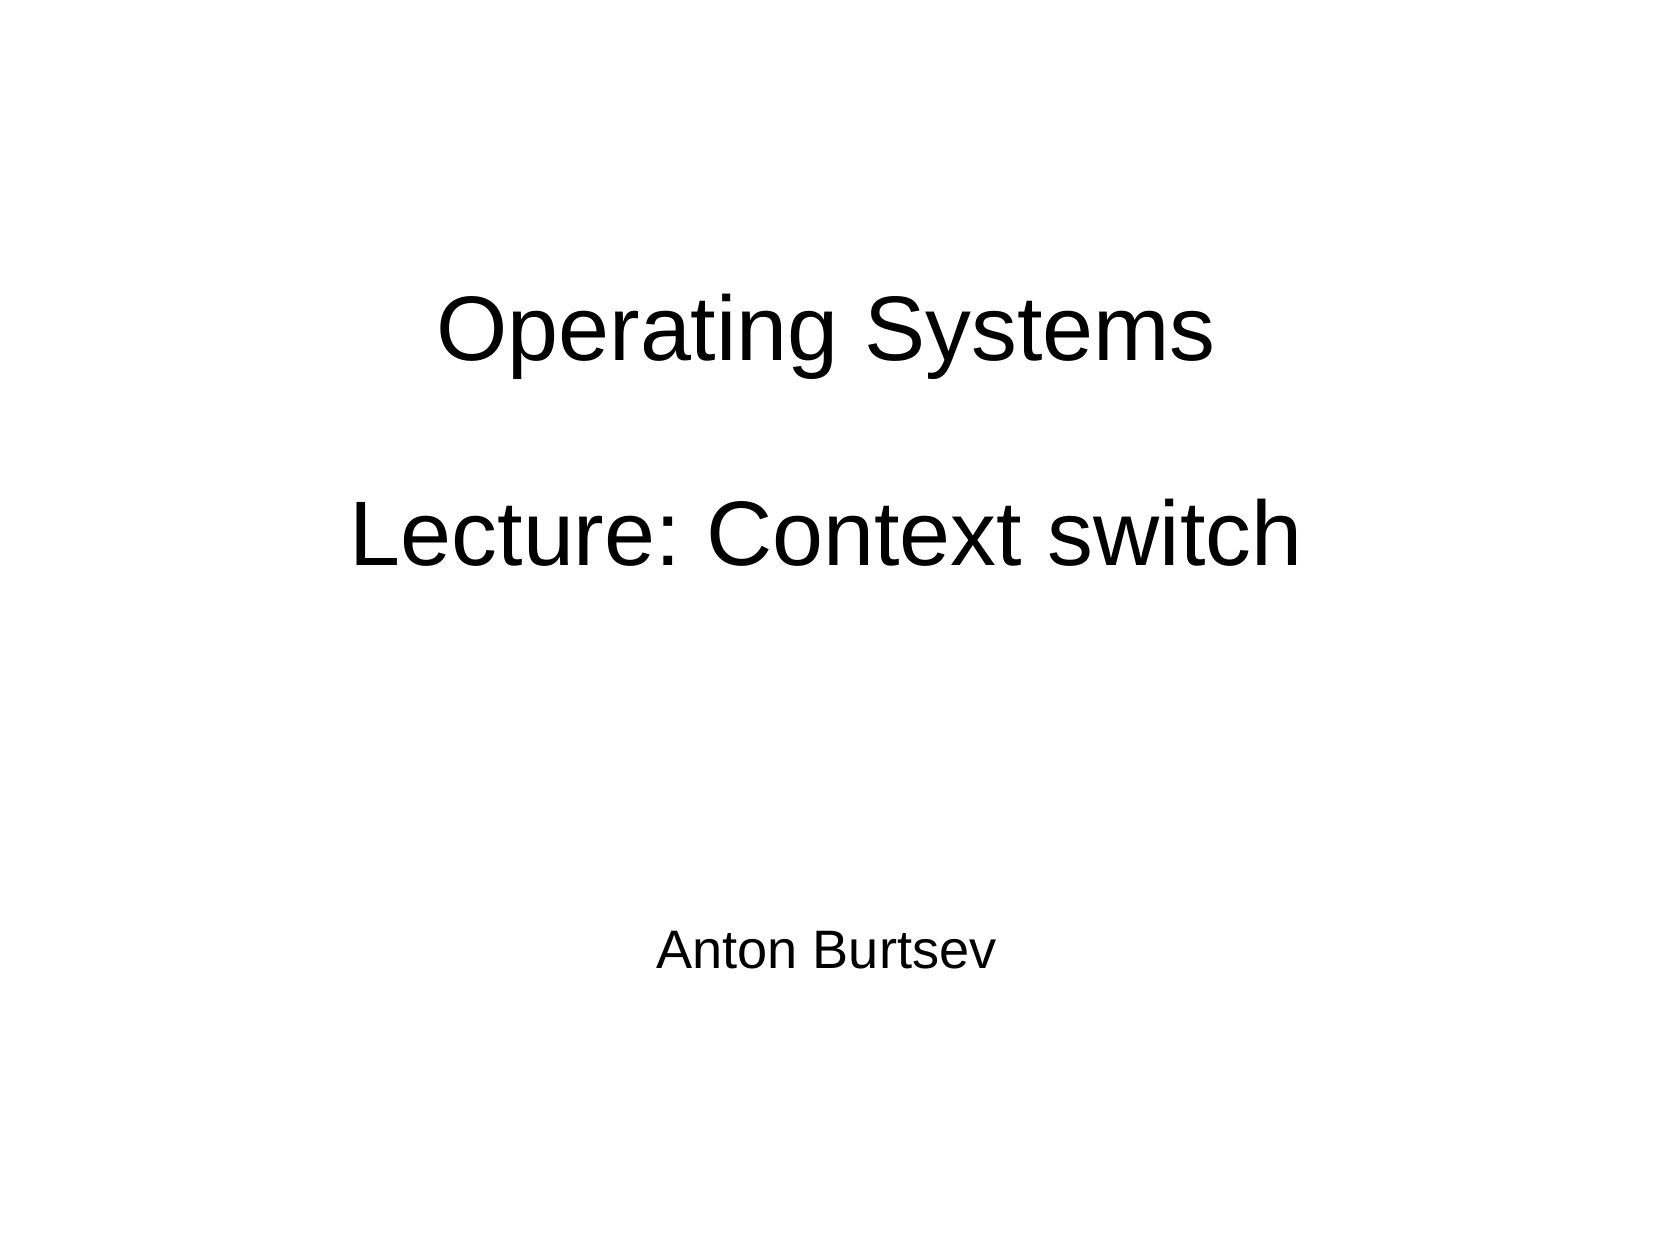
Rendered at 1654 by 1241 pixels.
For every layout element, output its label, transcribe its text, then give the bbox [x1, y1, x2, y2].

title Operating Systems Lecture: Context switch [82, 113, 1571, 637]
subtitle Anton Burtsev [82, 637, 1571, 1109]
